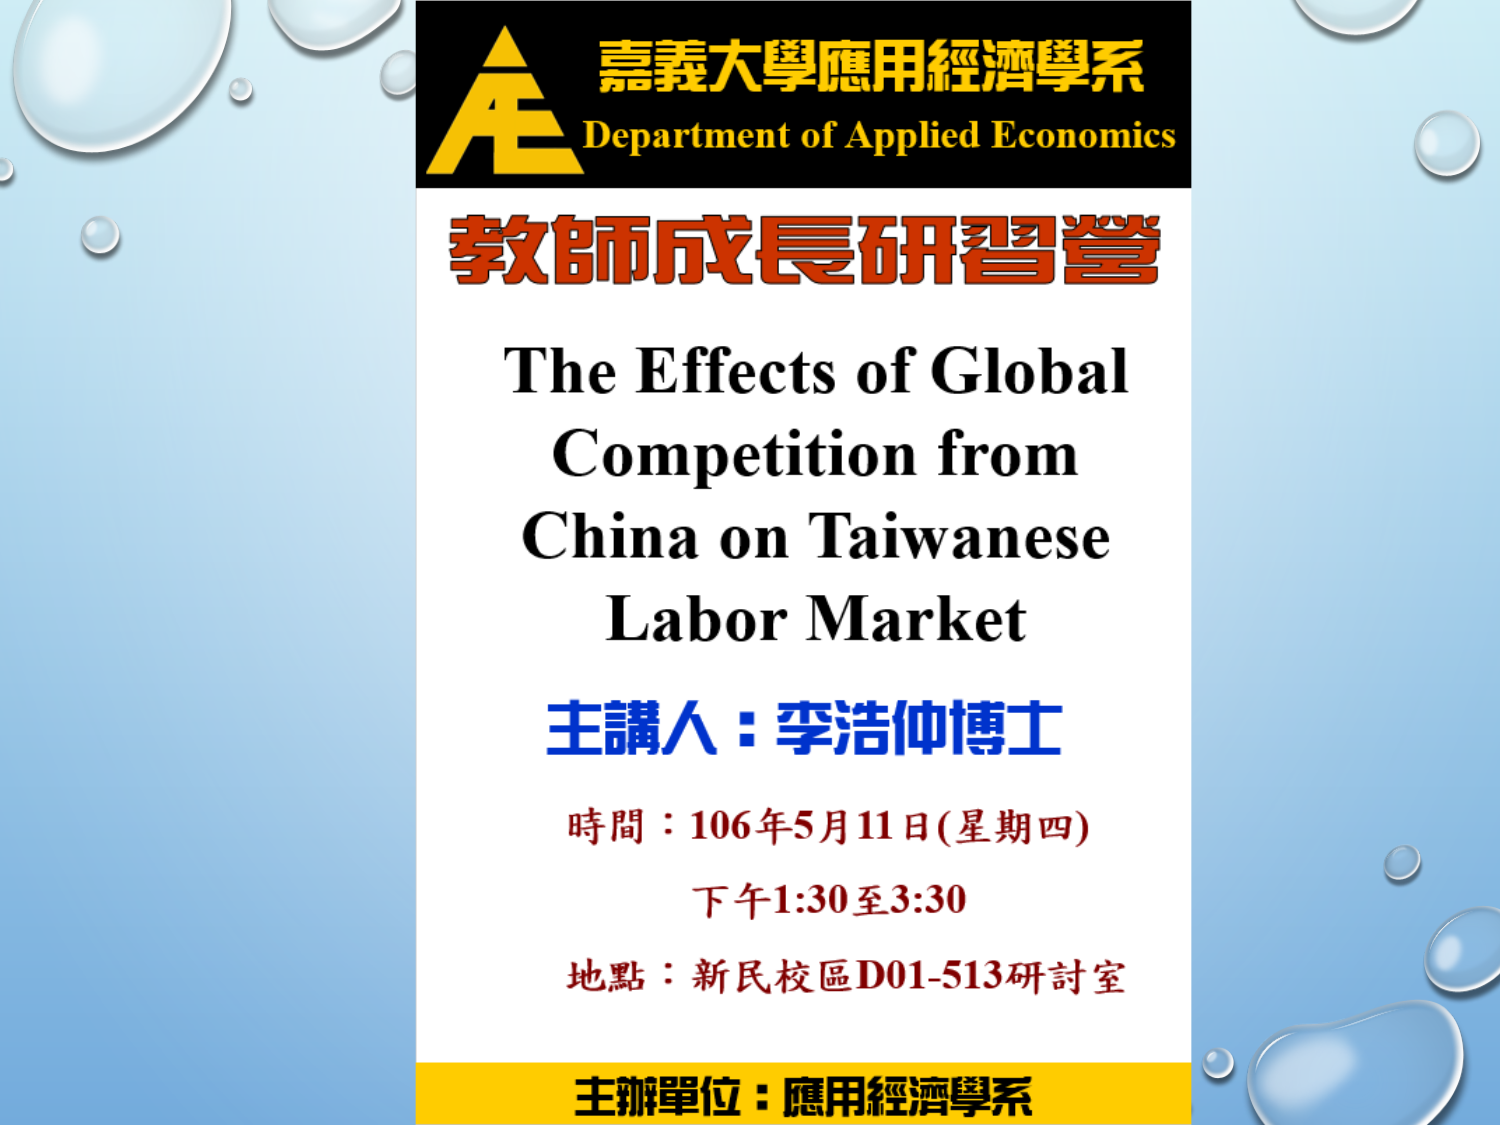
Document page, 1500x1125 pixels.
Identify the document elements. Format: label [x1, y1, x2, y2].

picture [415, 0, 1192, 1125]
